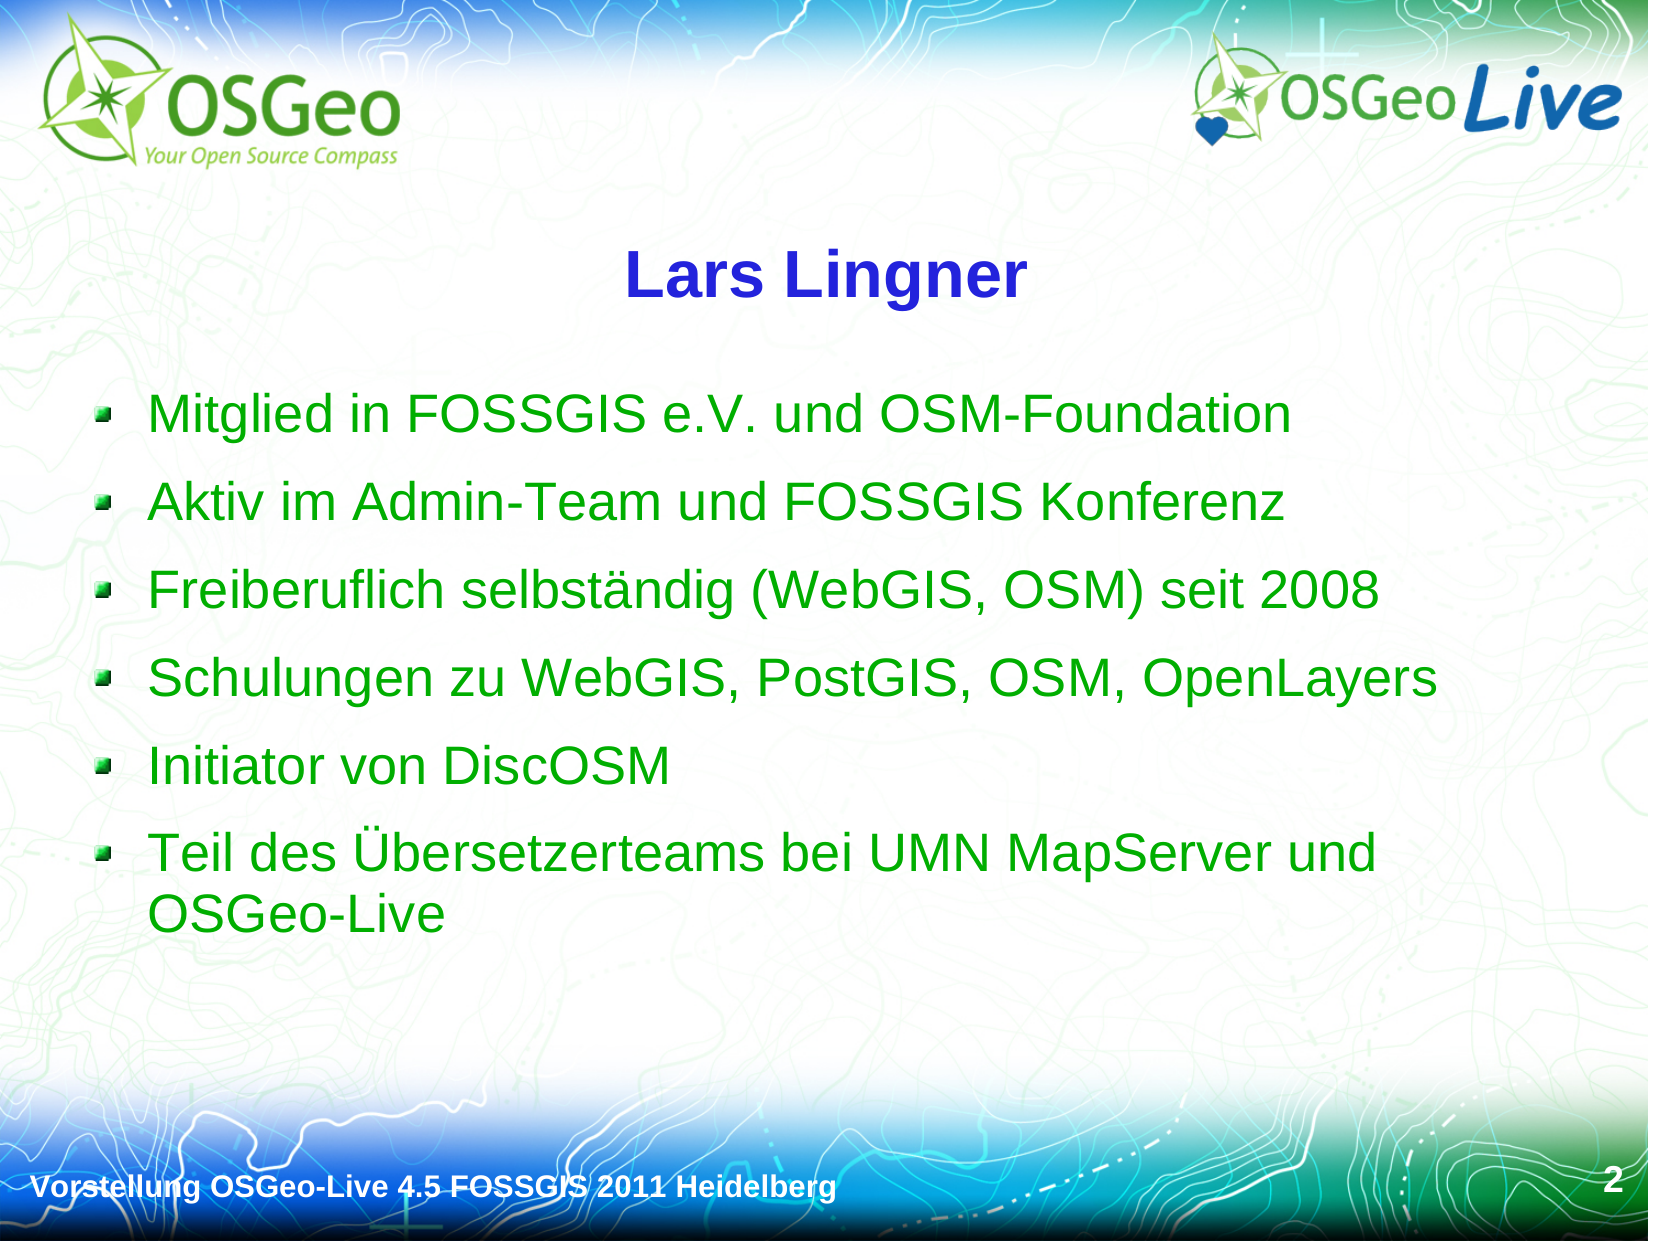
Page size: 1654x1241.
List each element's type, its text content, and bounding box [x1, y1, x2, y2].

list Mitglied in FOSSGIS e.V. und OSM-Foundation Aktiv im Admin-Team und FOSSGIS Konferenz Freiberuflich selbständig (WebGIS, OSM) seit 2008 Schulungen zu WebGIS, PostGIS, OSM, OpenLayers Initiator von DiscOSM Teil des Übersetzerteams bei UMN MapServer und OSGeo-Live [76, 383, 1565, 1188]
title Lars Lingner [82, 208, 1571, 342]
picture [0, 0, 1654, 1241]
